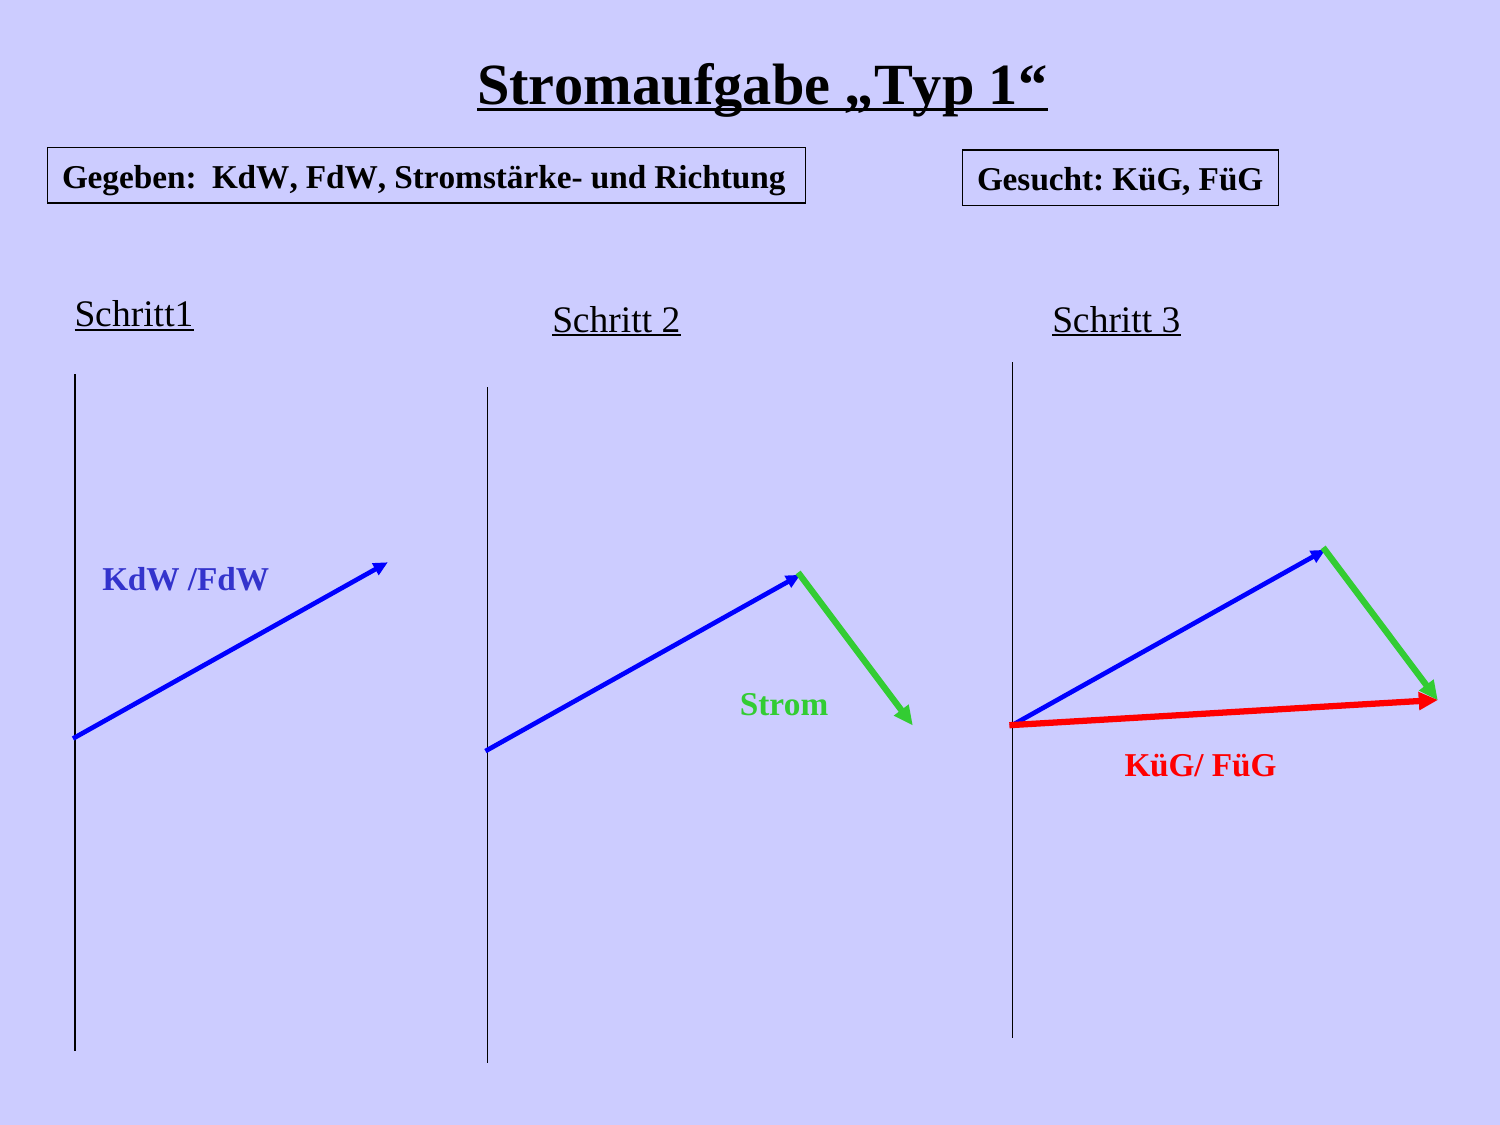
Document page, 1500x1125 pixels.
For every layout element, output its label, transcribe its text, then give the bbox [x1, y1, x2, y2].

text_box KdW /FdW [87, 549, 285, 606]
text_box KüG/ FüG [1109, 735, 1292, 791]
text_box Schritt 2 [537, 286, 696, 348]
title Stromaufgabe „Typ 1“ [125, 37, 1401, 126]
text_box Strom [724, 674, 844, 731]
text_box Gegeben: KdW, FdW, Stromstärke- und Richtung [47, 147, 806, 203]
text_box Schritt1 [59, 281, 209, 342]
text_box Gesucht: KüG, FüG [962, 149, 1279, 206]
text_box Schritt 3 [1037, 286, 1196, 348]
